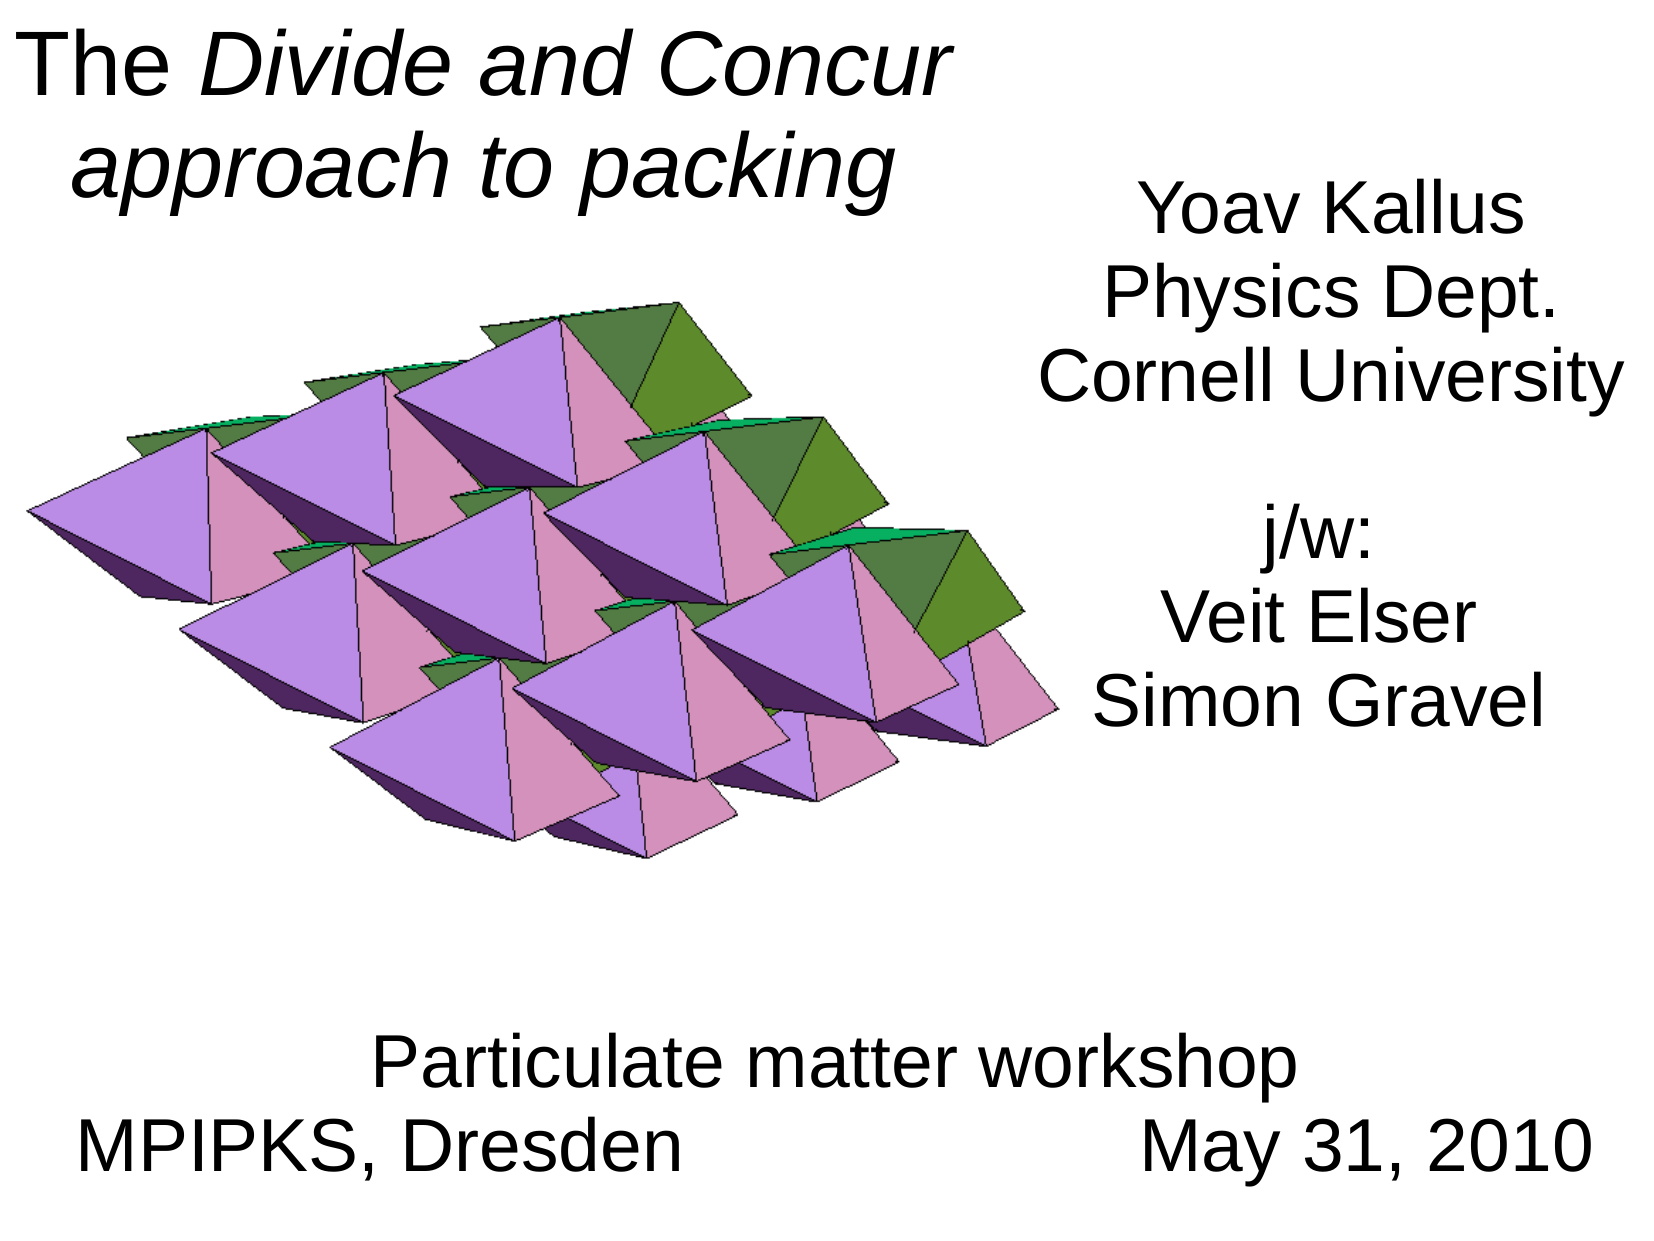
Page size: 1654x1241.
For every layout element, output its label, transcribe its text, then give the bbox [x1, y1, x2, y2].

text_box Yoav Kallus Physics Dept. Cornell University [1012, 328, 1651, 458]
picture [0, 328, 1088, 891]
text_box The Divide and Concur approach to packing [0, 5, 1654, 328]
text_box j/w: Veit Elser Simon Gravel [900, 483, 1654, 751]
text_box Particulate matter workshop MPIPKS, Dresden May 31, 2010 [61, 1012, 1611, 1241]
